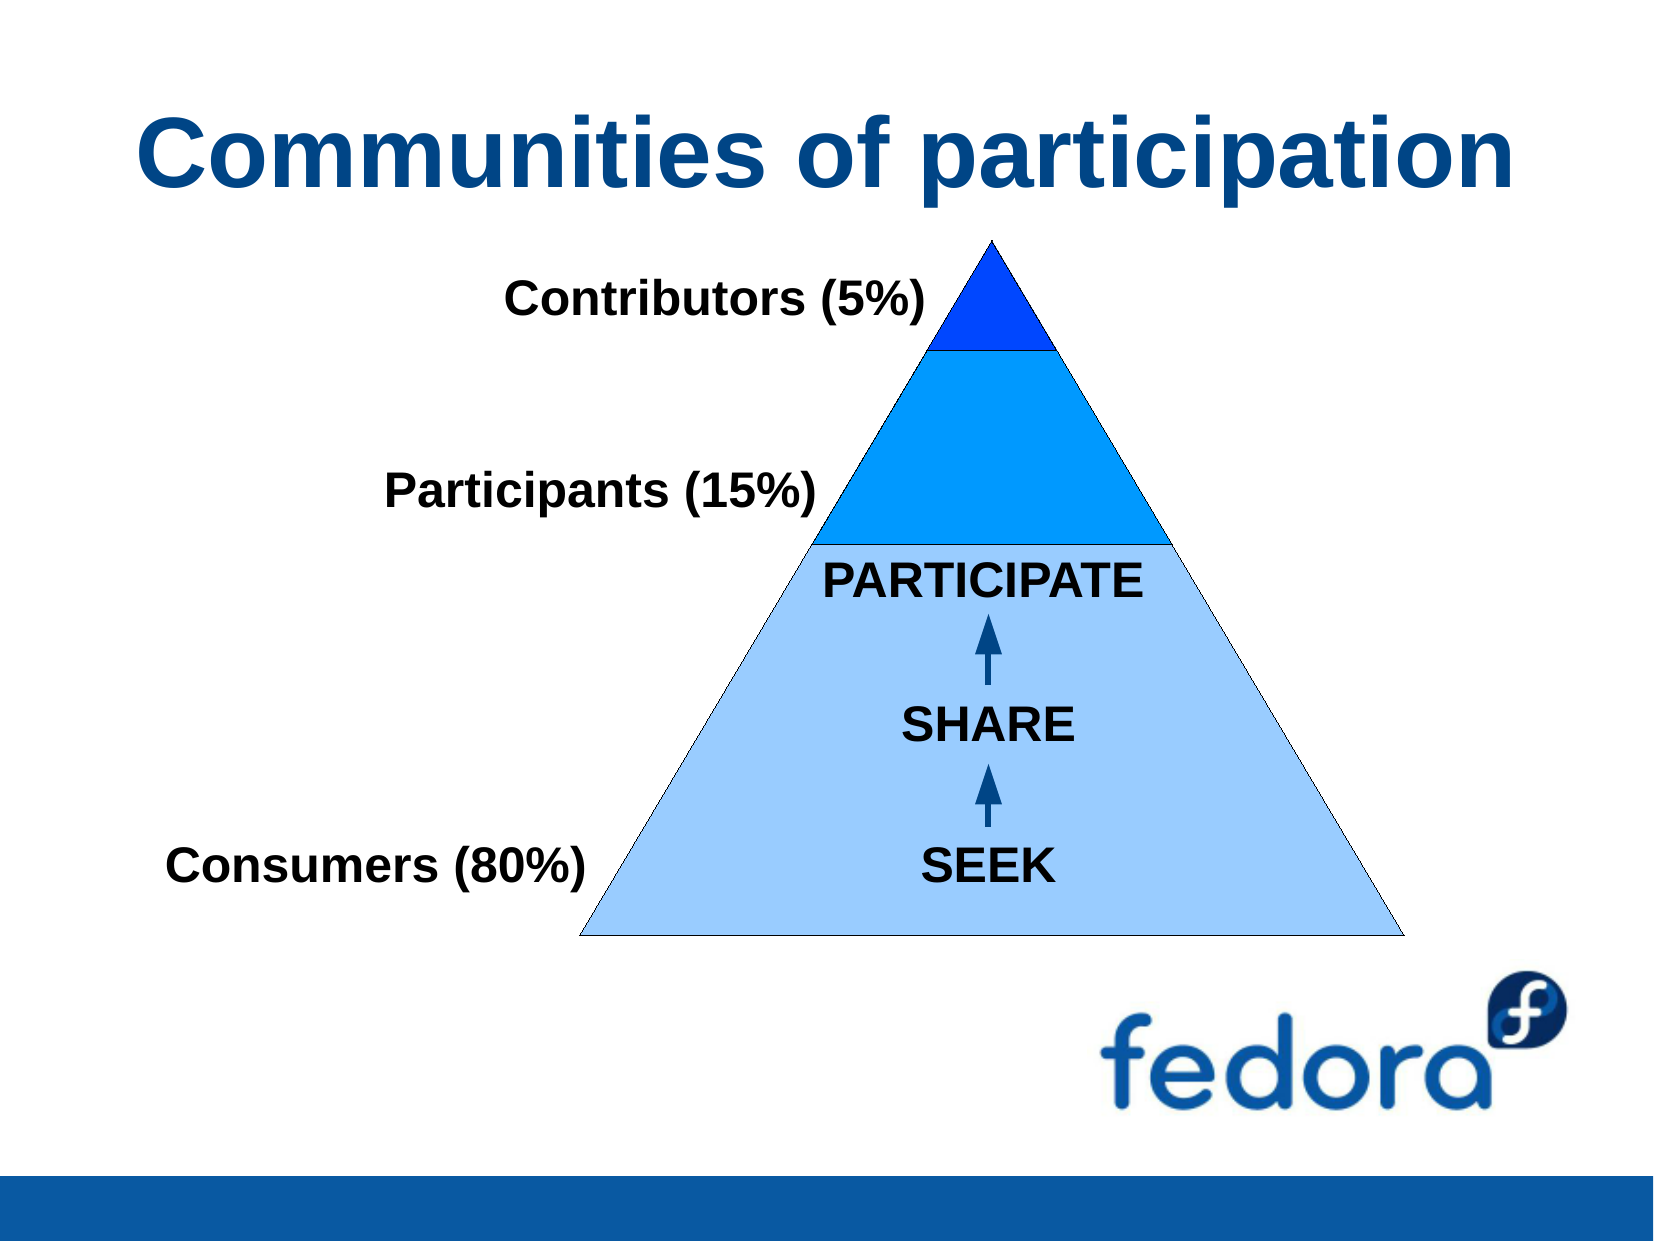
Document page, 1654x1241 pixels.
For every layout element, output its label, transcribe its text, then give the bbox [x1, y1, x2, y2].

title Communities of participation [82, 56, 1571, 250]
text_box PARTICIPATE [807, 544, 1158, 616]
text_box Participants (15%) [369, 454, 832, 526]
text_box SHARE [886, 688, 1091, 760]
text_box Consumers (80%) [150, 829, 603, 901]
text_box [579, 240, 1405, 936]
text_box SEEK [905, 830, 1072, 901]
text_box Contributors (5%) [488, 262, 941, 334]
picture [0, 0, 1654, 1241]
